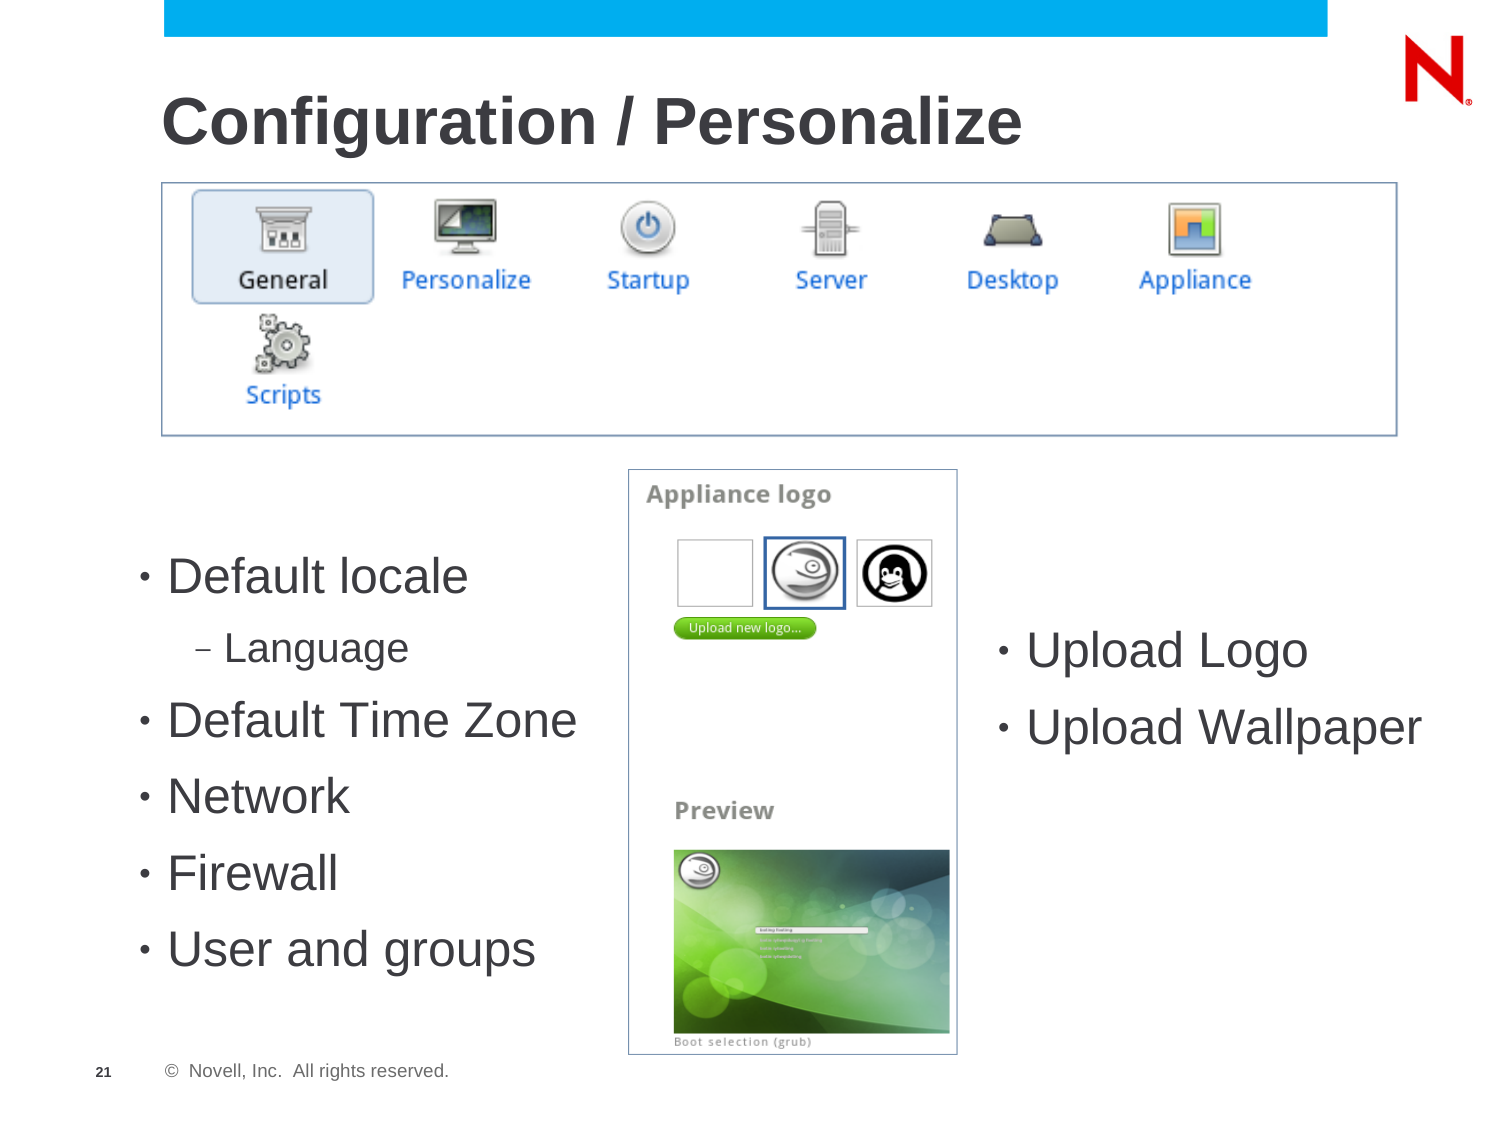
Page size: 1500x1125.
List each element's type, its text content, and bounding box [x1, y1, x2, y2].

title Configuration / Personalize [161, 41, 1383, 182]
picture [1403, 32, 1473, 107]
picture [628, 469, 960, 1057]
list Upload Logo Upload Wallpaper [998, 619, 1442, 906]
list Default locale Language Default Time Zone Network Firewall User and groups [139, 545, 583, 1125]
picture [161, 182, 1402, 441]
